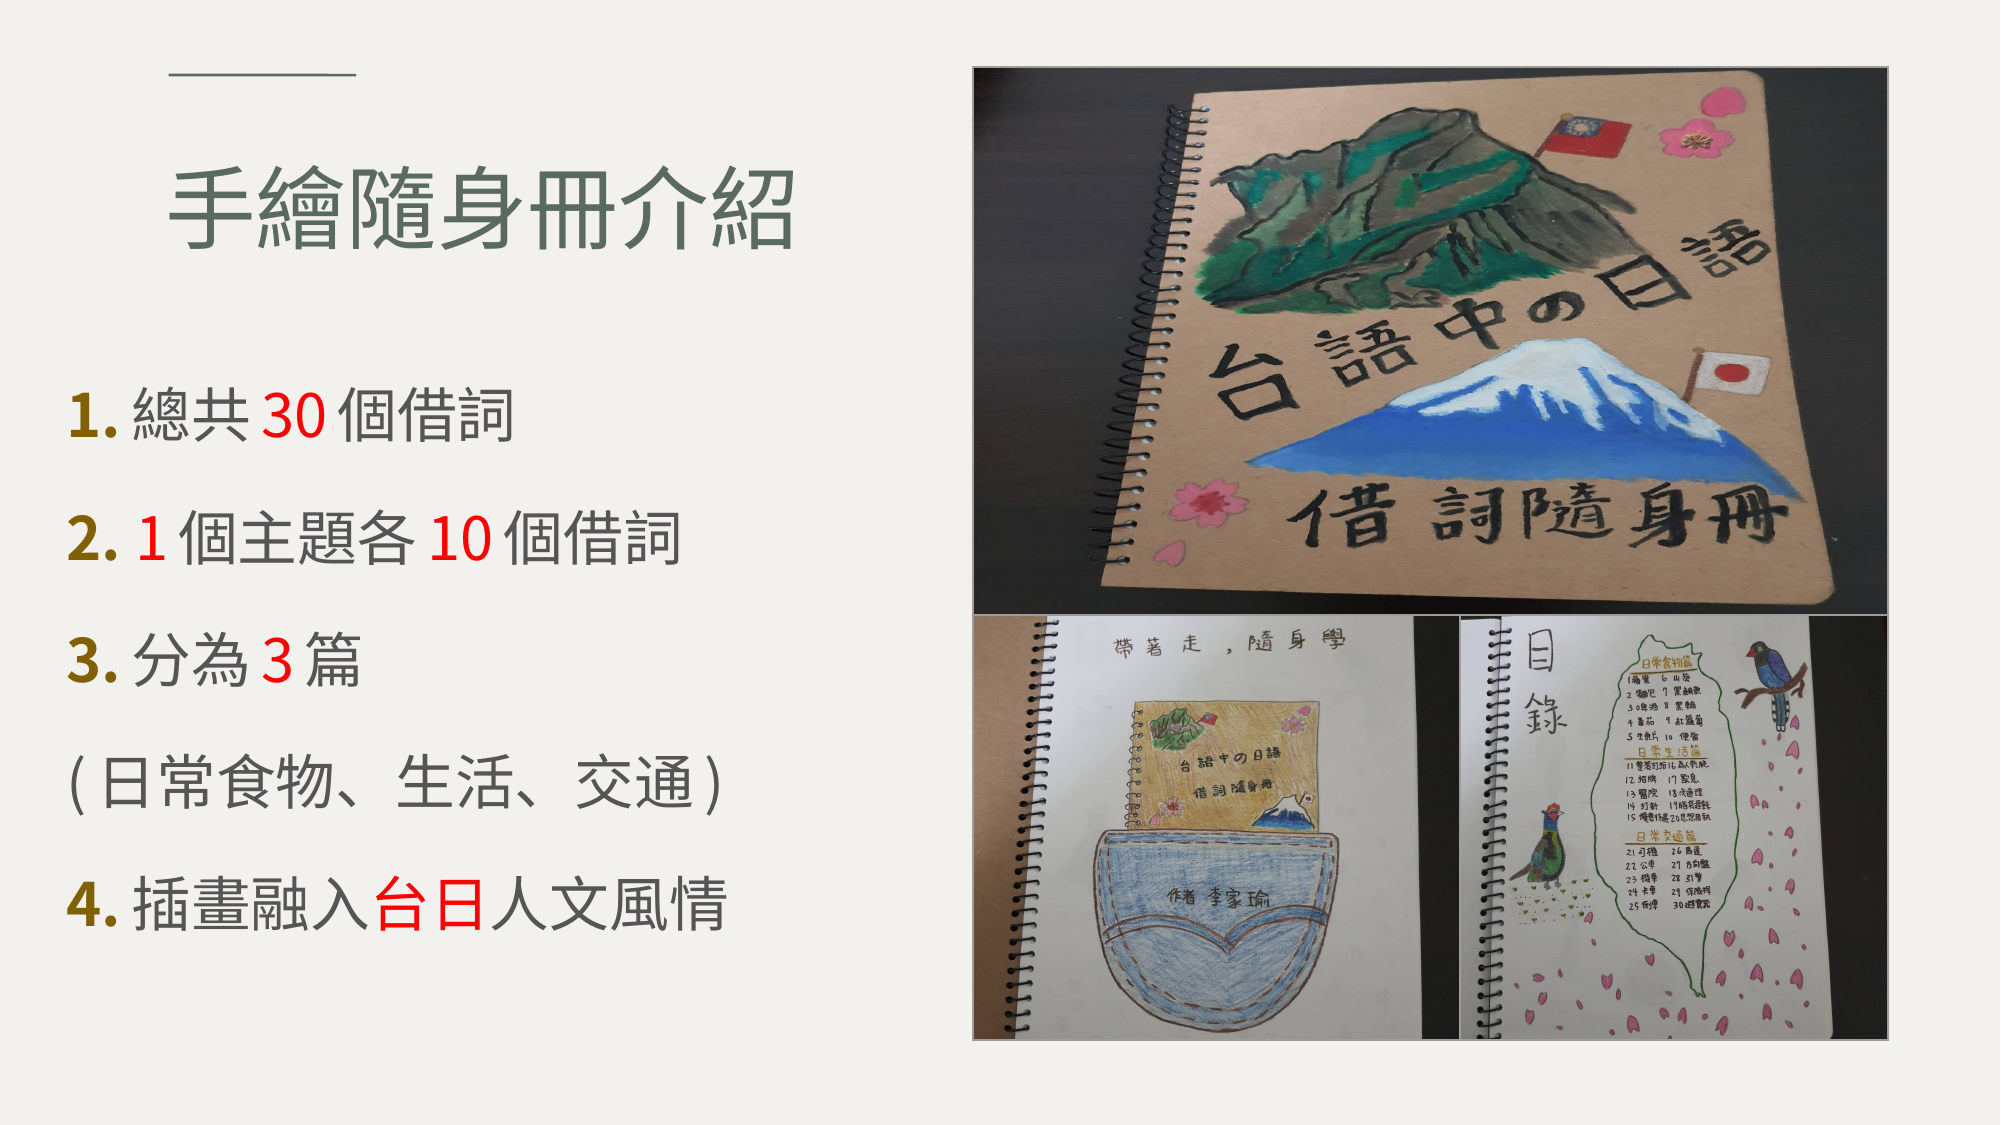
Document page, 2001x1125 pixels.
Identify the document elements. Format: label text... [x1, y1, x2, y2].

text_box [973, 66, 1889, 1040]
title 手繪隨身冊介紹 [150, 143, 973, 269]
list 1.總共30個借詞 2. 1個主題各10個借詞 3.分為3篇 (日常食物、生活、交通) 4.插畫融入台日人文風情 [51, 334, 902, 955]
